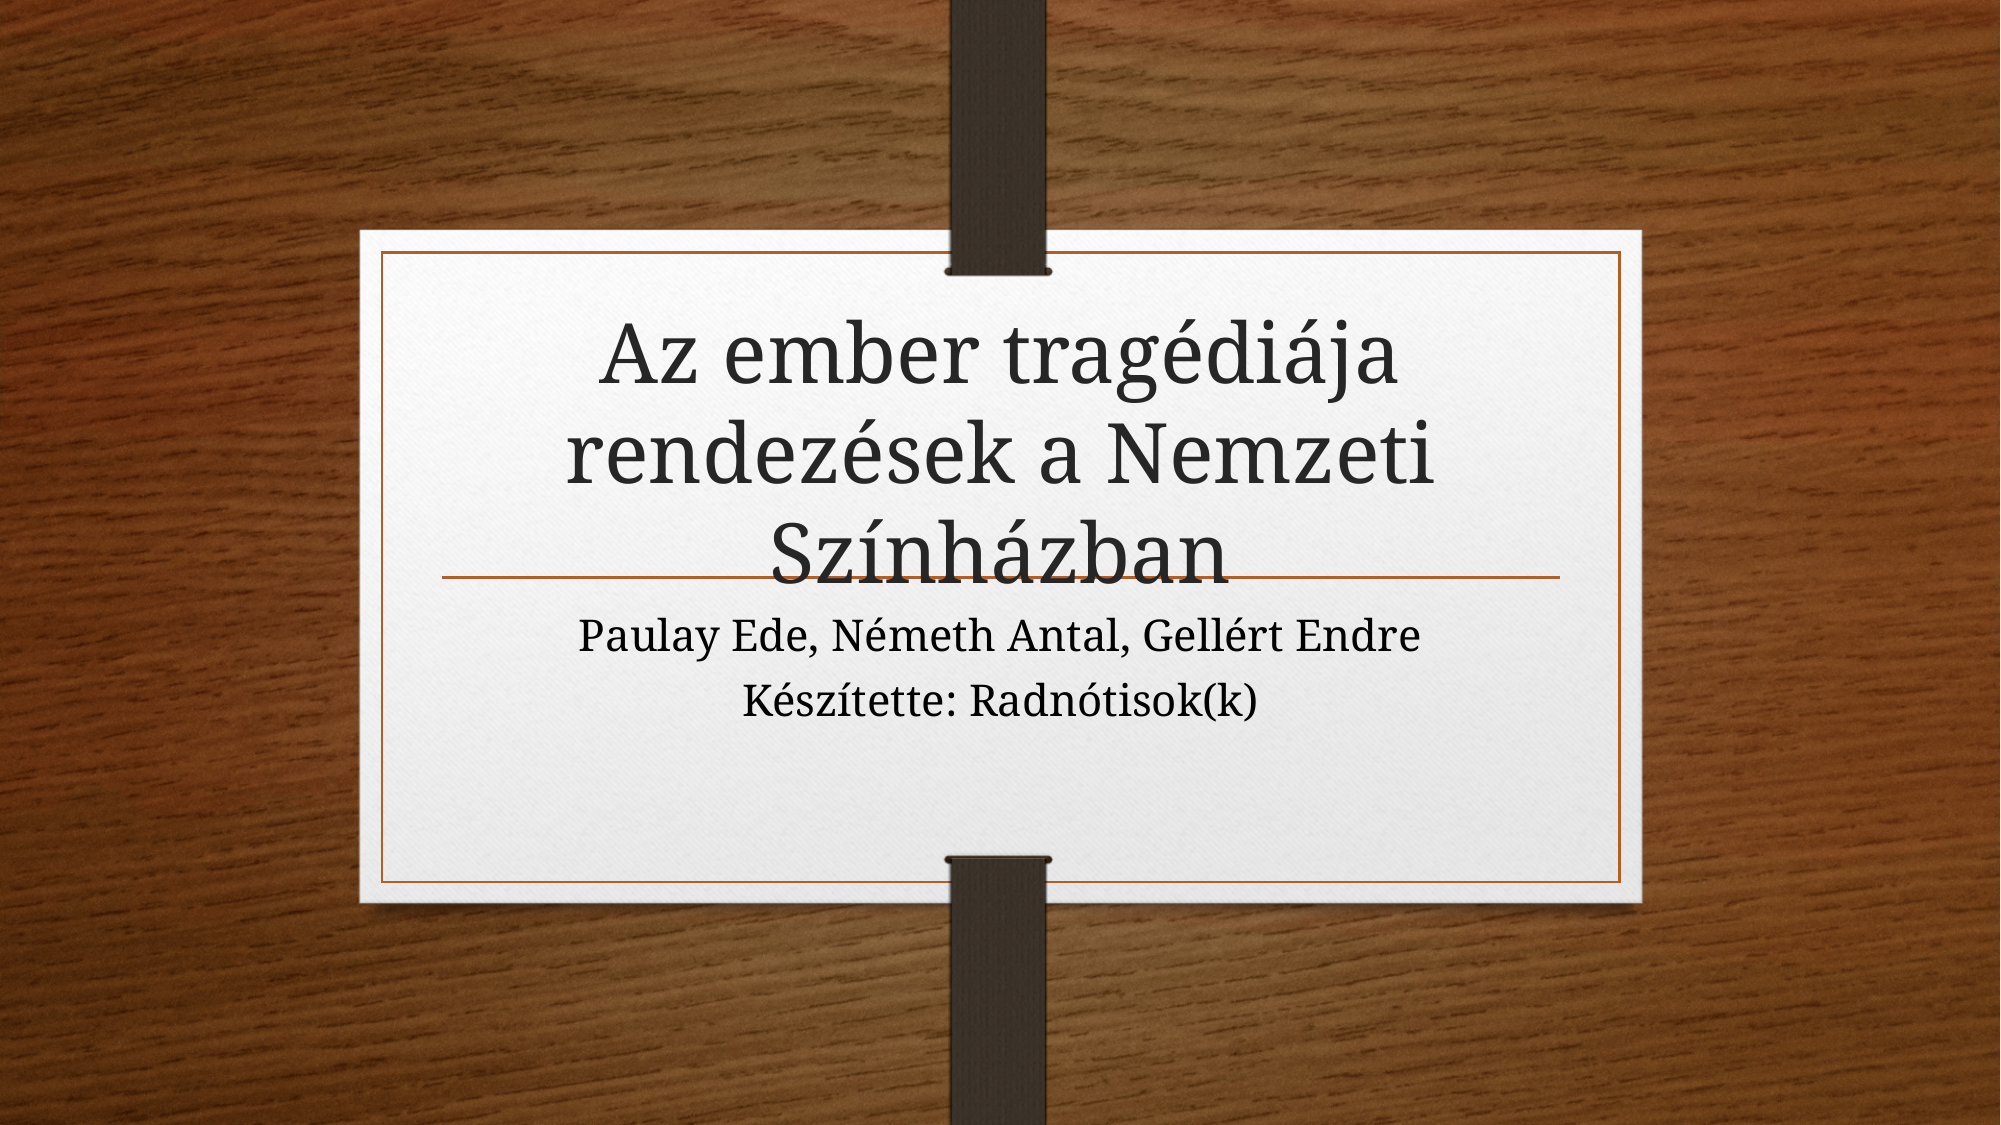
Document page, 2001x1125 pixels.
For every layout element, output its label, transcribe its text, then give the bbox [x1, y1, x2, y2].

subtitle Paulay Ede, Németh Antal, Gellért Endre Készítette: Radnótisok(k) [441, 600, 1560, 817]
title Az ember tragédiája rendezések a Nemzeti Színházban [441, 293, 1560, 556]
